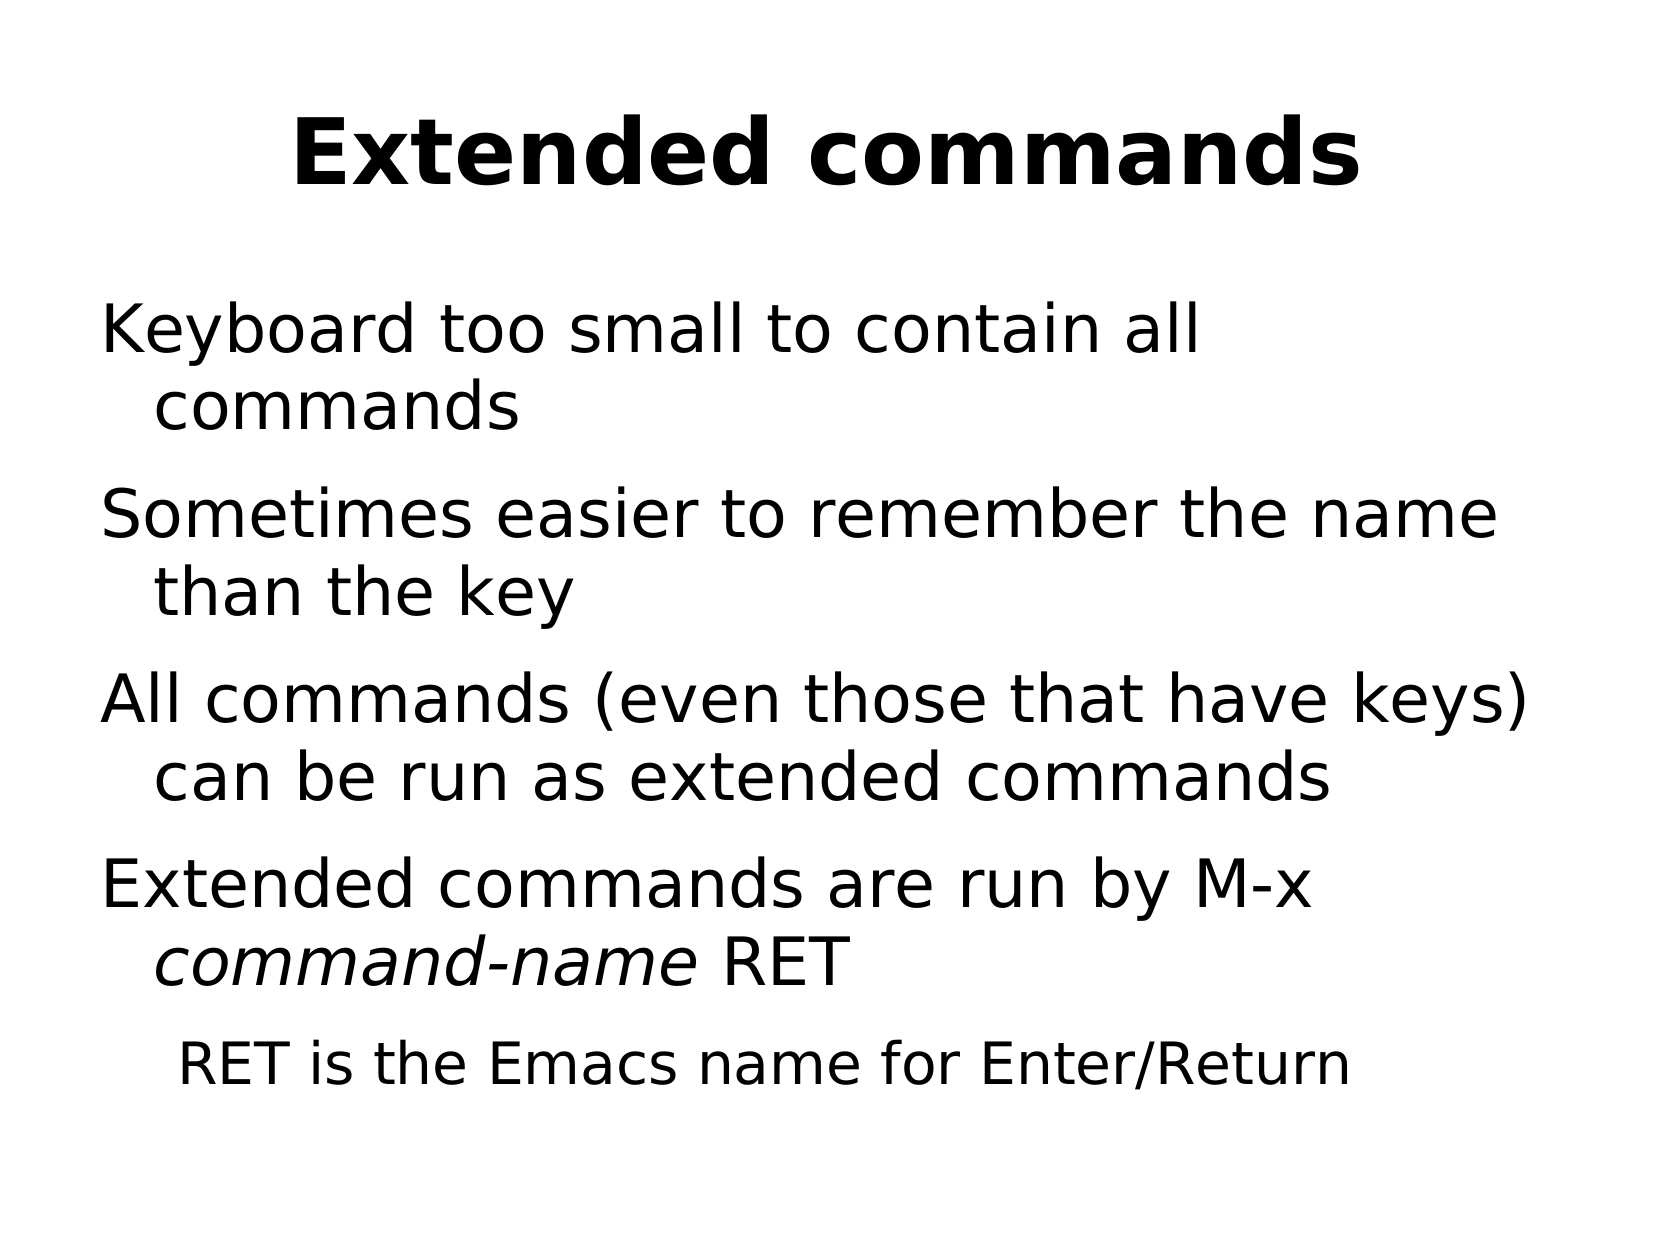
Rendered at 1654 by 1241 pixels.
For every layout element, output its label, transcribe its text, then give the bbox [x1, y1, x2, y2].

list Keyboard too small to contain all commands Sometimes easier to remember the name than the key All commands (even those that have keys) can be run as extended commands Extended commands are run by M-x command-name RET RET is the Emacs name for Enter/Return [82, 290, 1571, 1109]
title Extended commands [82, 49, 1571, 257]
